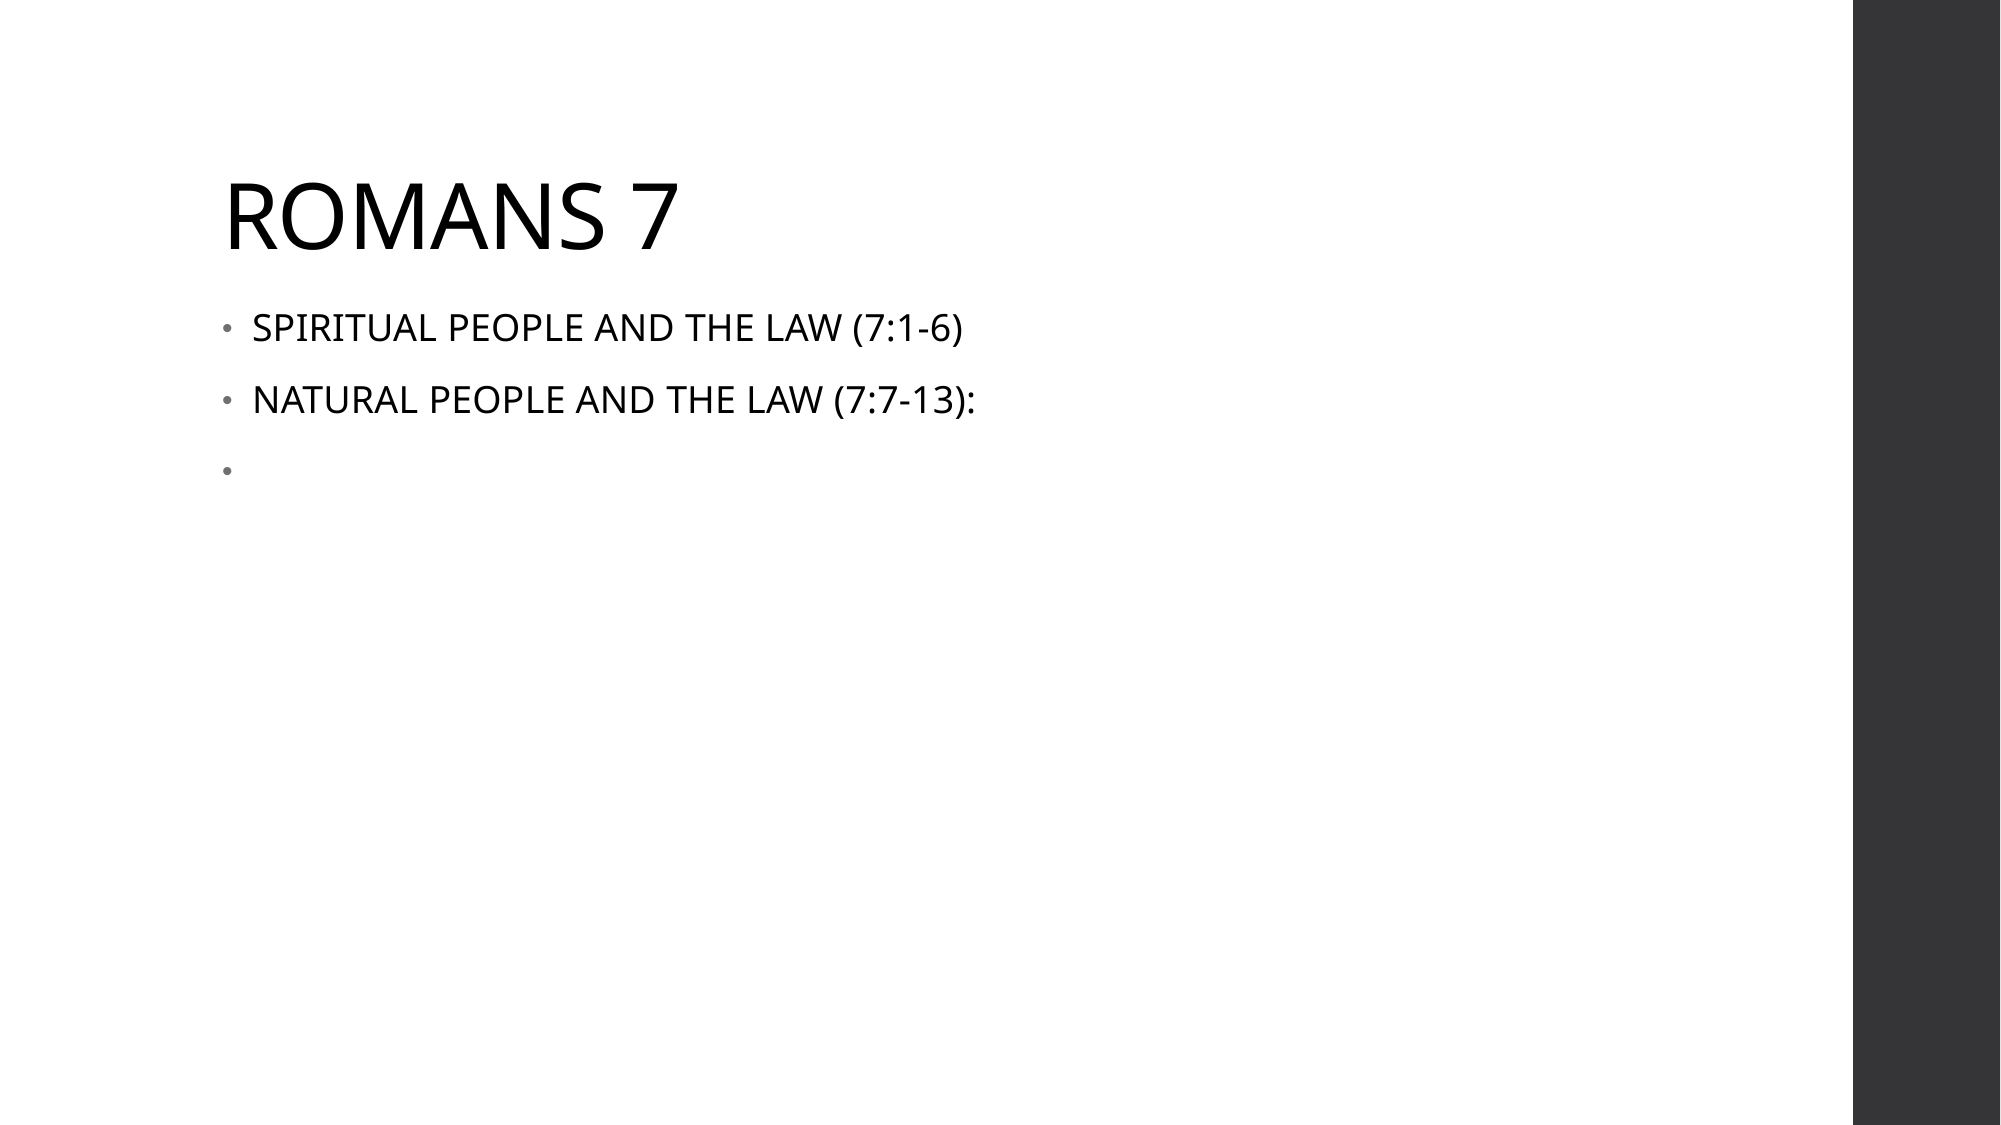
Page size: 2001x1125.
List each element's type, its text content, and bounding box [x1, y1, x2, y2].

list SPIRITUAL PEOPLE AND THE LAW (7:1-6) NATURAL PEOPLE AND THE LAW (7:7-13): [206, 299, 1617, 1014]
title ROMANS 7 [206, 60, 1797, 278]
